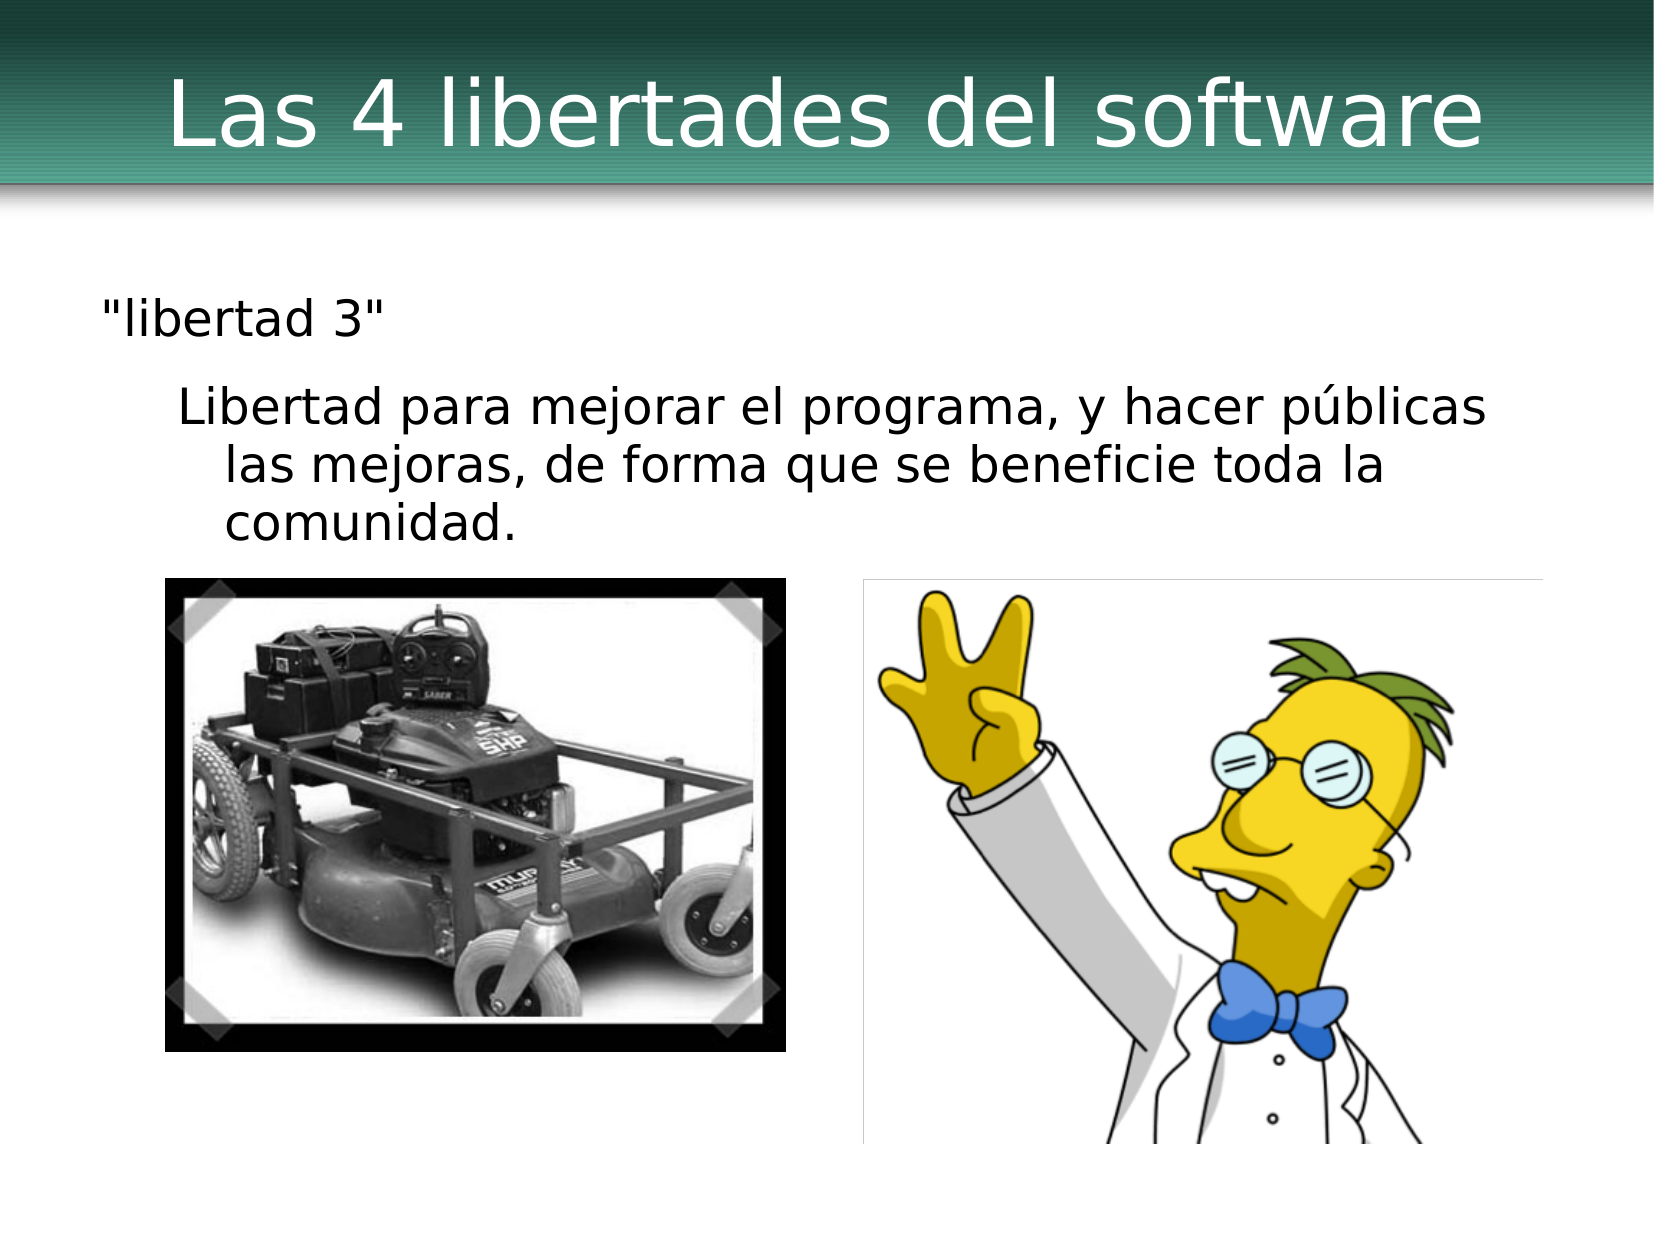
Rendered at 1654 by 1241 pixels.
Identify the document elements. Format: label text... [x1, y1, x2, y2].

picture [165, 578, 786, 1052]
list "libertad 3" Libertad para mejorar el programa, y hacer públicas las mejoras, de forma que se beneficie toda la comunidad. [82, 290, 1571, 1094]
picture [862, 578, 1543, 1144]
picture [0, 0, 1654, 225]
title Las 4 libertades del software [82, 11, 1571, 219]
